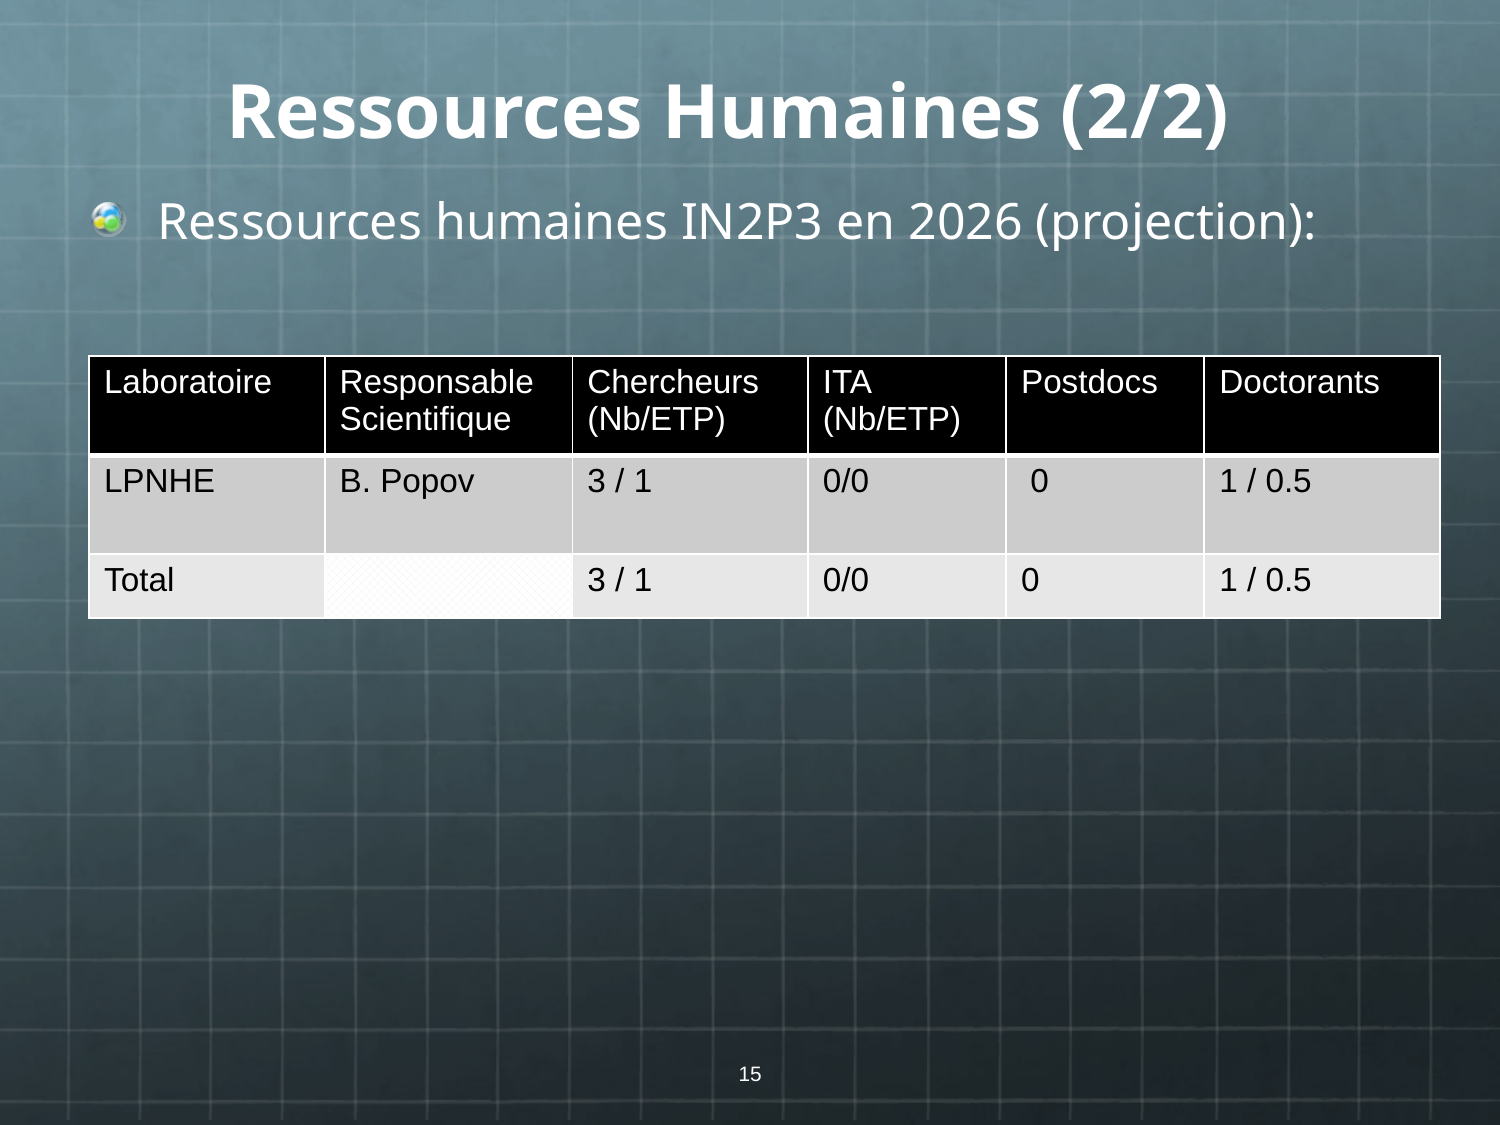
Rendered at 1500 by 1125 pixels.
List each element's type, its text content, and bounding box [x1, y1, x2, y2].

table_header ITA (Nb/ETP) [809, 357, 1005, 453]
text_box <number> [687, 1042, 813, 1103]
table_cell 3 / 1 [573, 555, 807, 617]
table_cell 0/0 [809, 555, 1005, 617]
table_header Doctorants [1205, 357, 1439, 453]
picture [0, 0, 1500, 1125]
table_cell 3 / 1 [573, 458, 807, 553]
table_cell Total [90, 555, 324, 617]
table_header Chercheurs (Nb/ETP) [573, 357, 807, 453]
text_box Ressources Humaines (2/2) [53, 32, 1403, 185]
table_cell B. Popov [326, 458, 572, 553]
table_cell 0/0 [809, 458, 1005, 553]
table_cell 1 / 0.5 [1205, 458, 1439, 553]
table_cell 0 [1007, 458, 1203, 553]
text_box Ressources humaines IN2P3 en 2026 (projection): Demande(s) prioritaire(s) Chercheurs et/ou ITA (préciser laboratoire et justification ) : [76, 137, 1424, 1012]
table_cell LPNHE [90, 458, 324, 553]
table_cell 0 [1007, 555, 1203, 617]
table_header Postdocs [1007, 357, 1203, 453]
table_cell 1 / 0.5 [1205, 555, 1439, 617]
table_header Laboratoire [90, 357, 324, 453]
table_cell [326, 555, 572, 617]
table_header Responsable Scientifique [326, 357, 572, 453]
